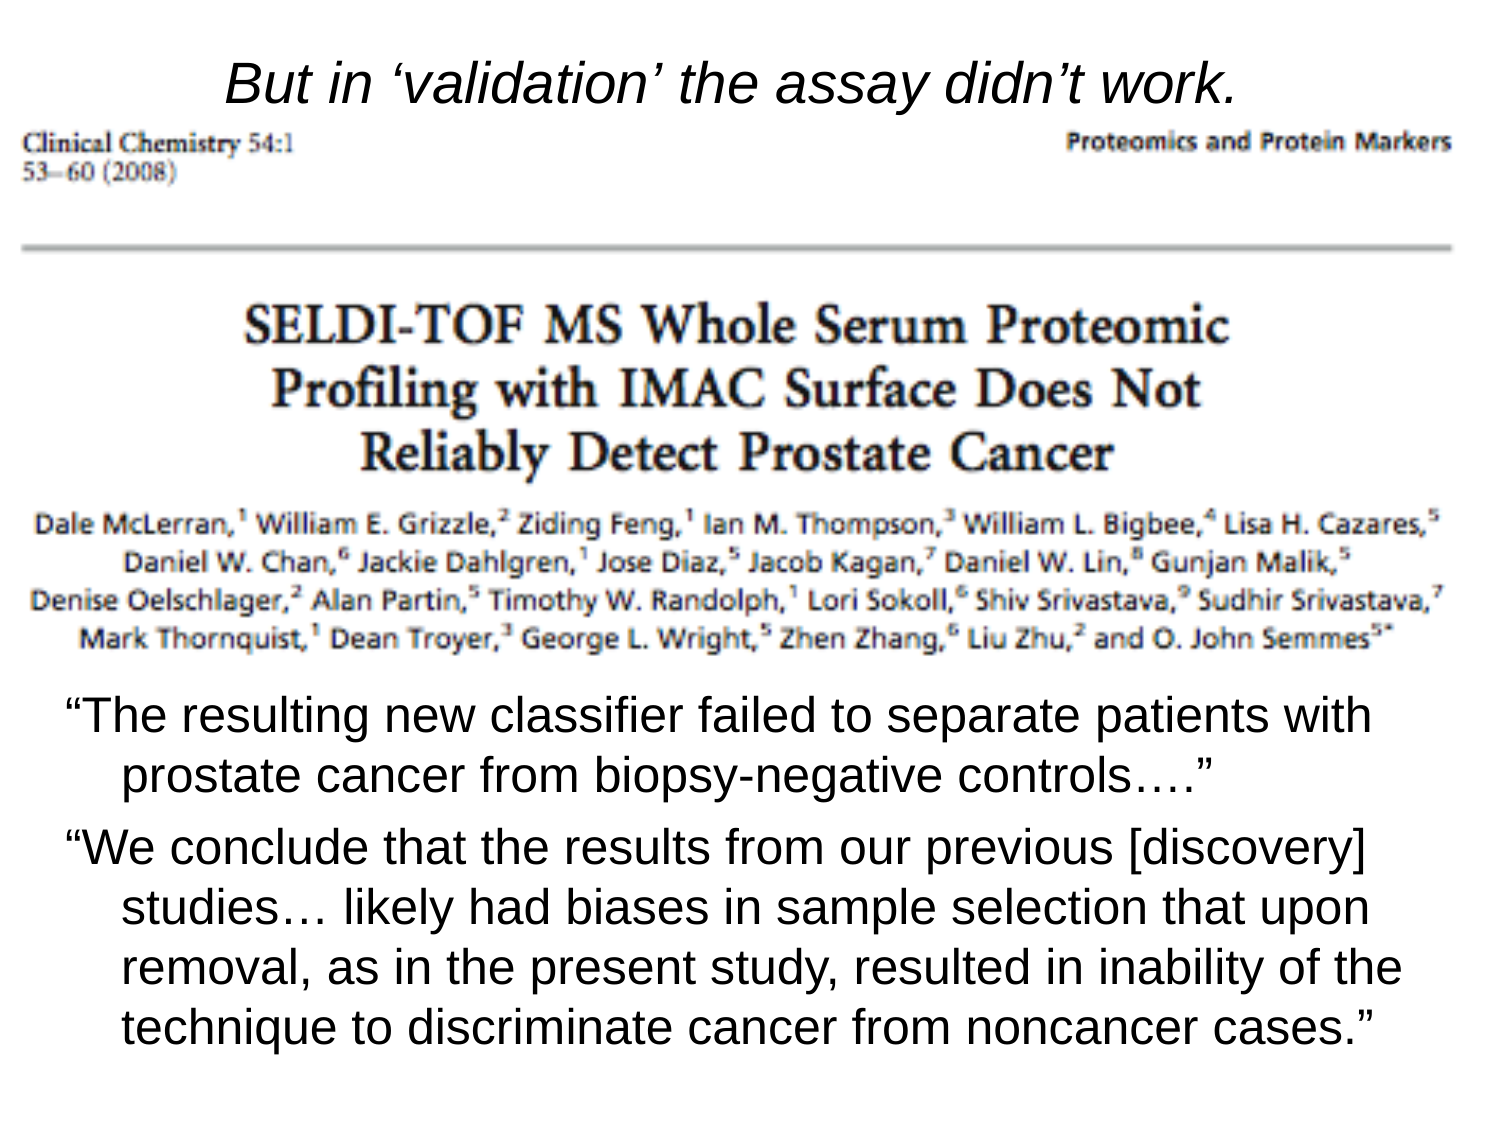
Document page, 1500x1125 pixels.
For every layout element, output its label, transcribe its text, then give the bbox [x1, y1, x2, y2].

text_box But in ‘validation’ the assay didn’t work. [209, 37, 1257, 123]
list “The resulting new classifier failed to separate patients with prostate cancer from biopsy-negative controls….” “We conclude that the results from our previous [discovery] studies… likely had biases in sample selection that upon removal, as in the present study, resulted in inability of the technique to discriminate cancer from noncancer cases.” [49, 676, 1500, 1125]
picture [0, 99, 1500, 676]
